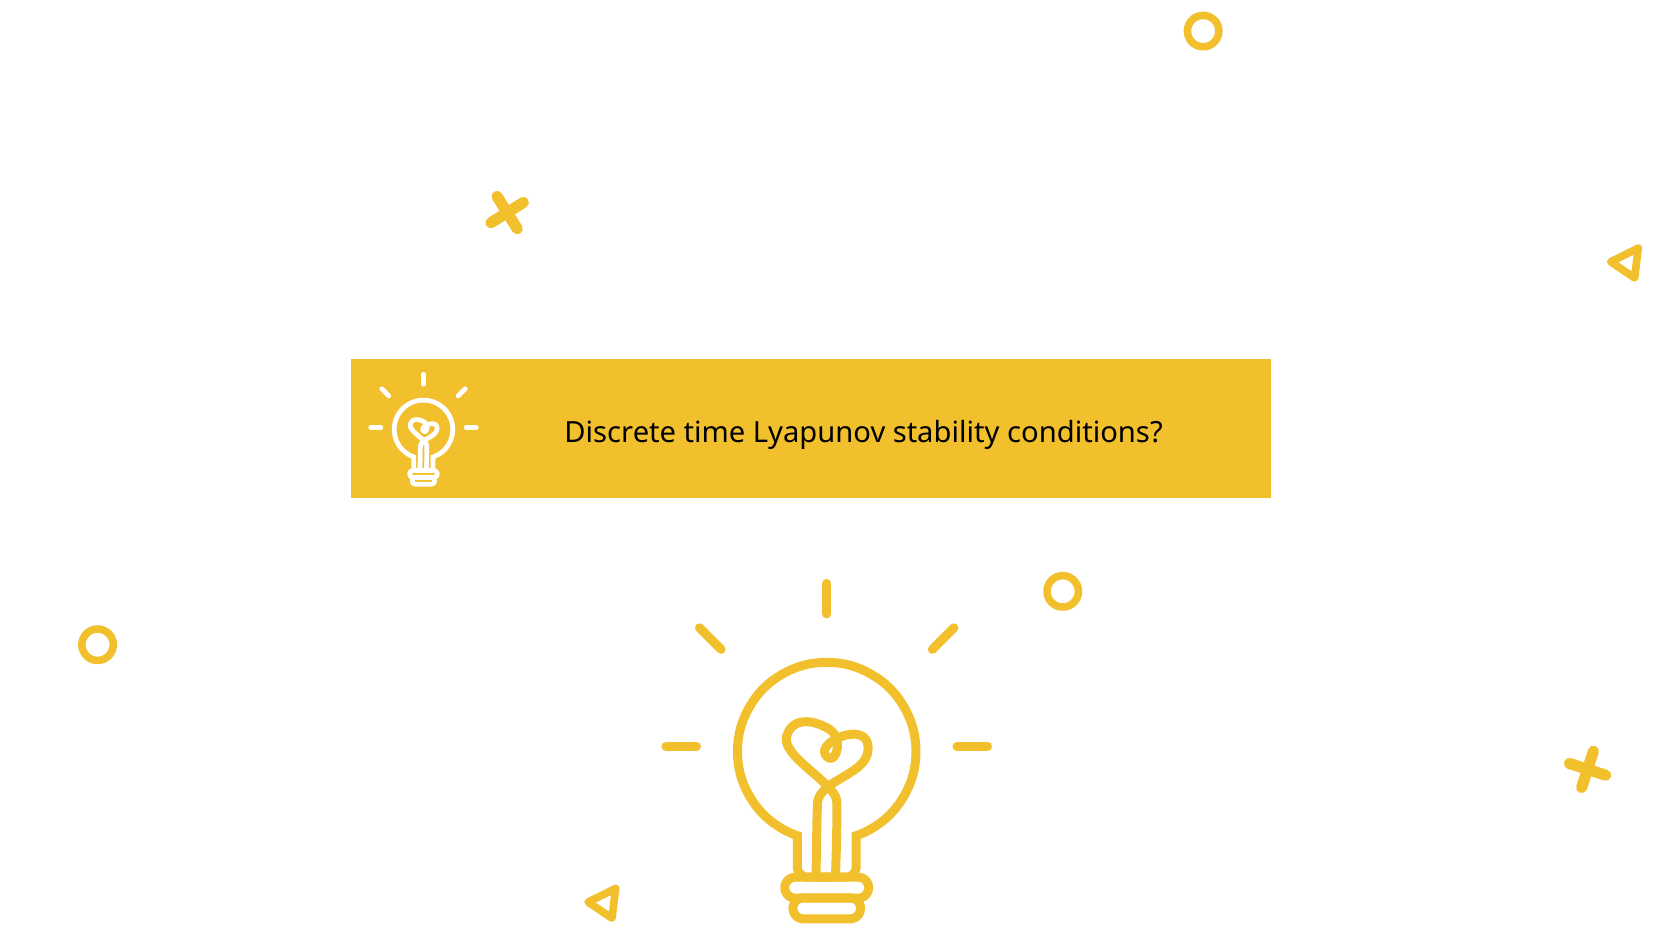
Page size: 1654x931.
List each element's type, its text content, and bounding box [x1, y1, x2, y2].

text_box Discrete time Lyapunov stability conditions? [487, 339, 1241, 523]
